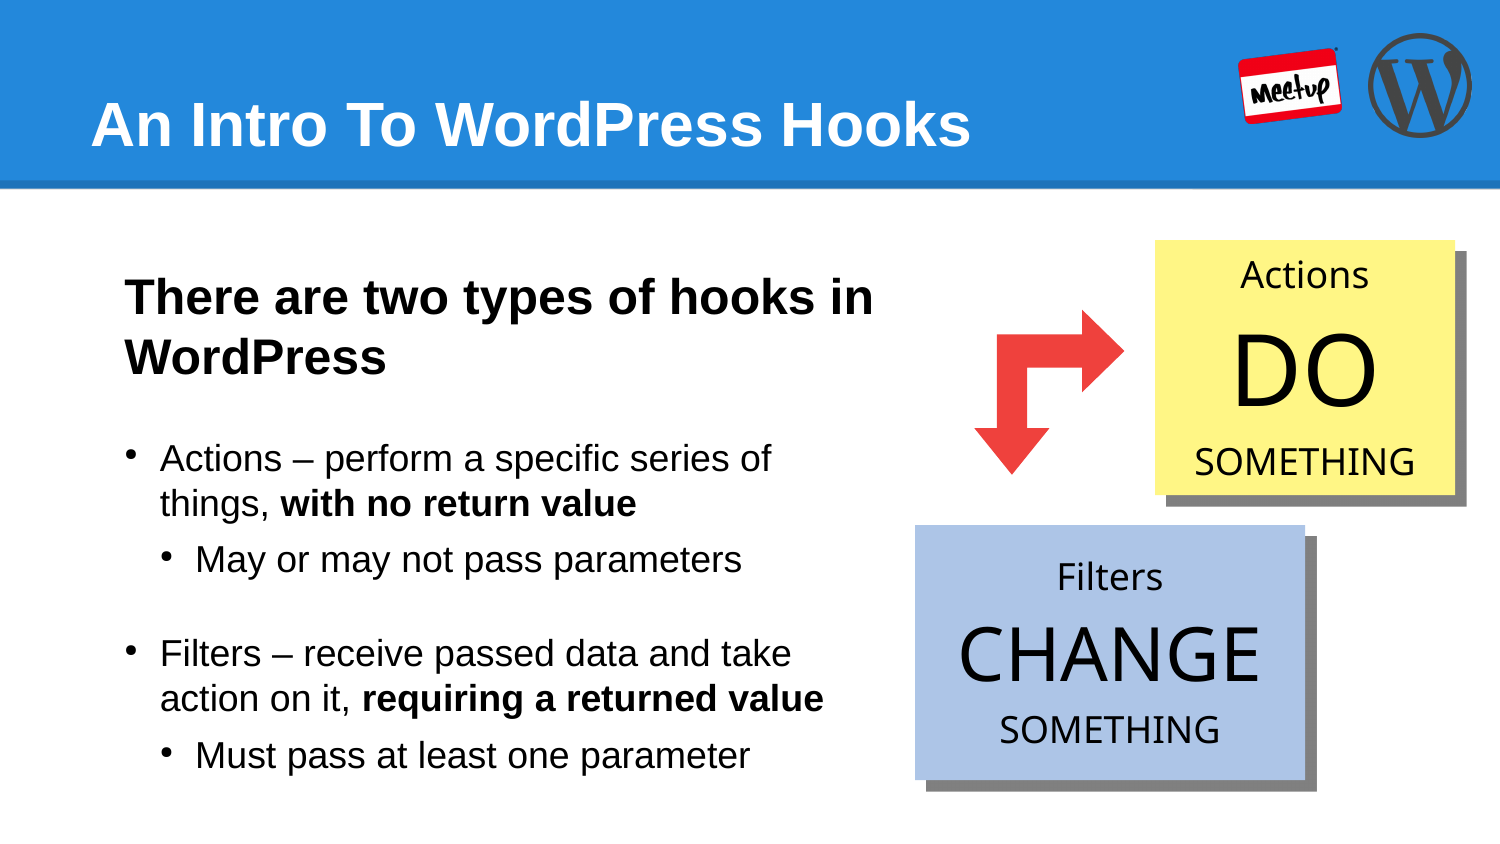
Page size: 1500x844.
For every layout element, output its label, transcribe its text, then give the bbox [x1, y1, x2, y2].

picture [1368, 33, 1472, 138]
picture [1238, 47, 1342, 124]
text_box Actions DO SOMETHING [1155, 240, 1456, 496]
text_box Filters CHANGE SOMETHING [915, 525, 1306, 781]
title An Intro To WordPress Hooks [75, 33, 1425, 175]
text_box There are two types of hooks in WordPress Actions – perform a specific series of things, with no return value May or may not pass parameters Filters – receive passed data and take action on it, requiring a returned value Must pass at least one parameter [73, 249, 901, 406]
text_box [974, 309, 1125, 475]
